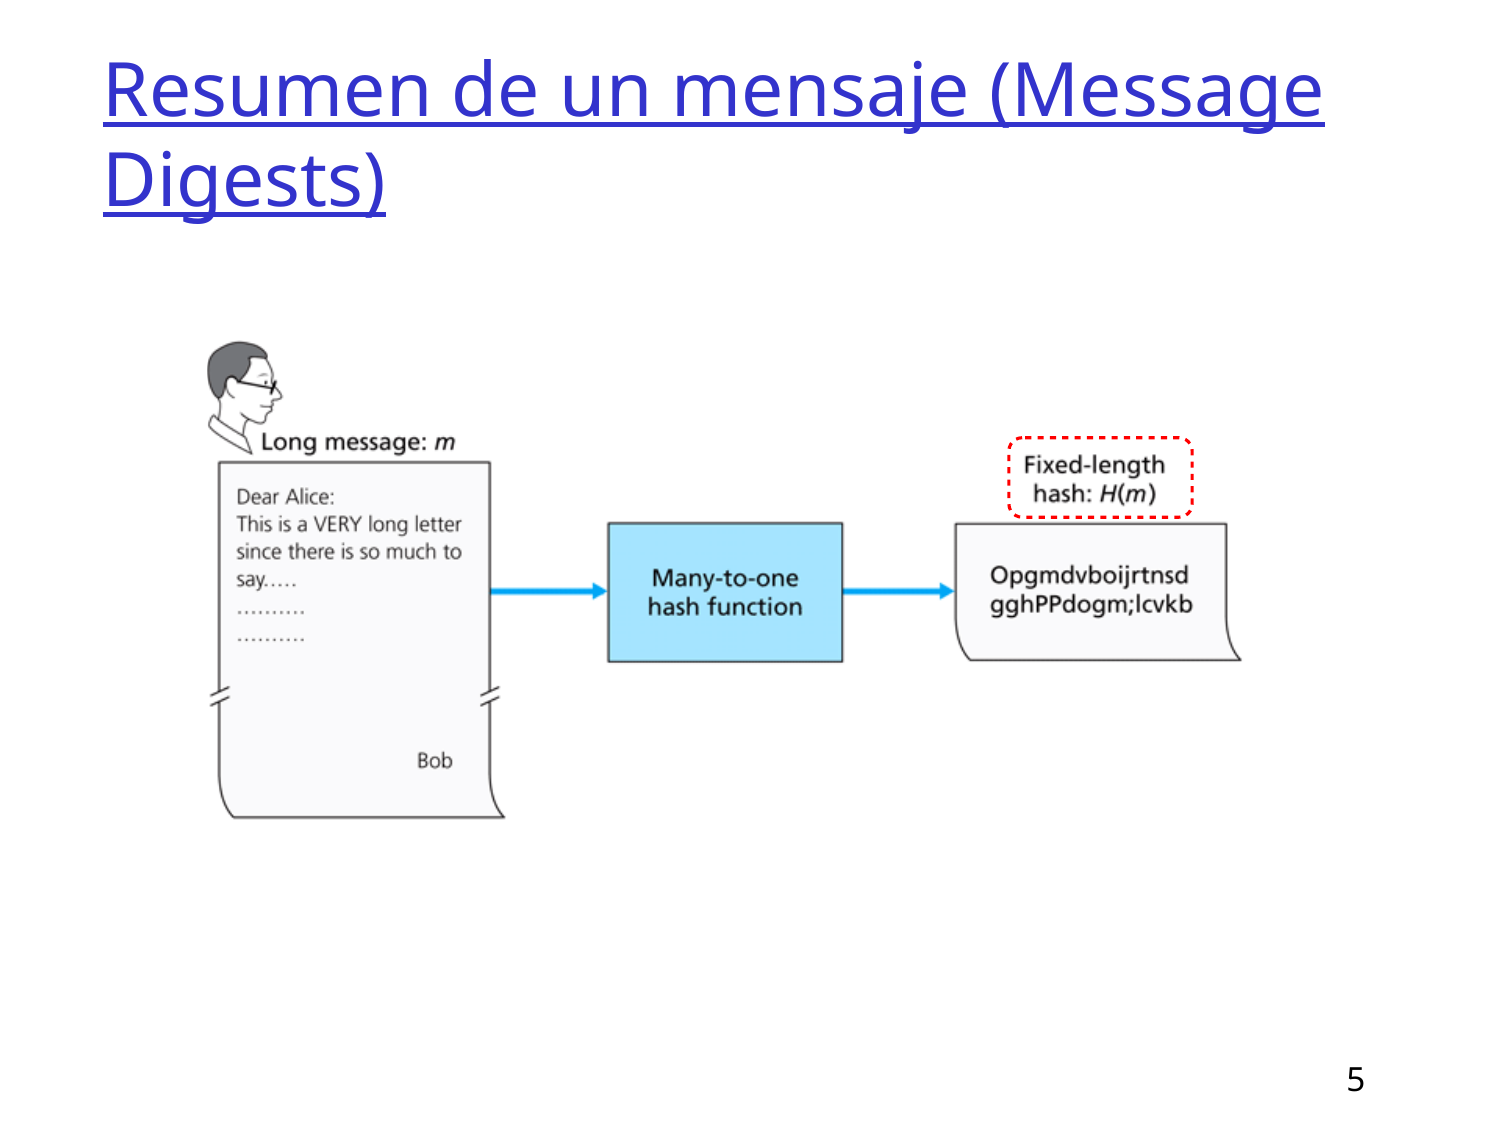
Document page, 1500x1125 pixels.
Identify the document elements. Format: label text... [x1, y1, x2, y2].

picture [207, 339, 1248, 848]
title Resumen de un mensaje (Message Digests) [87, 23, 1363, 239]
